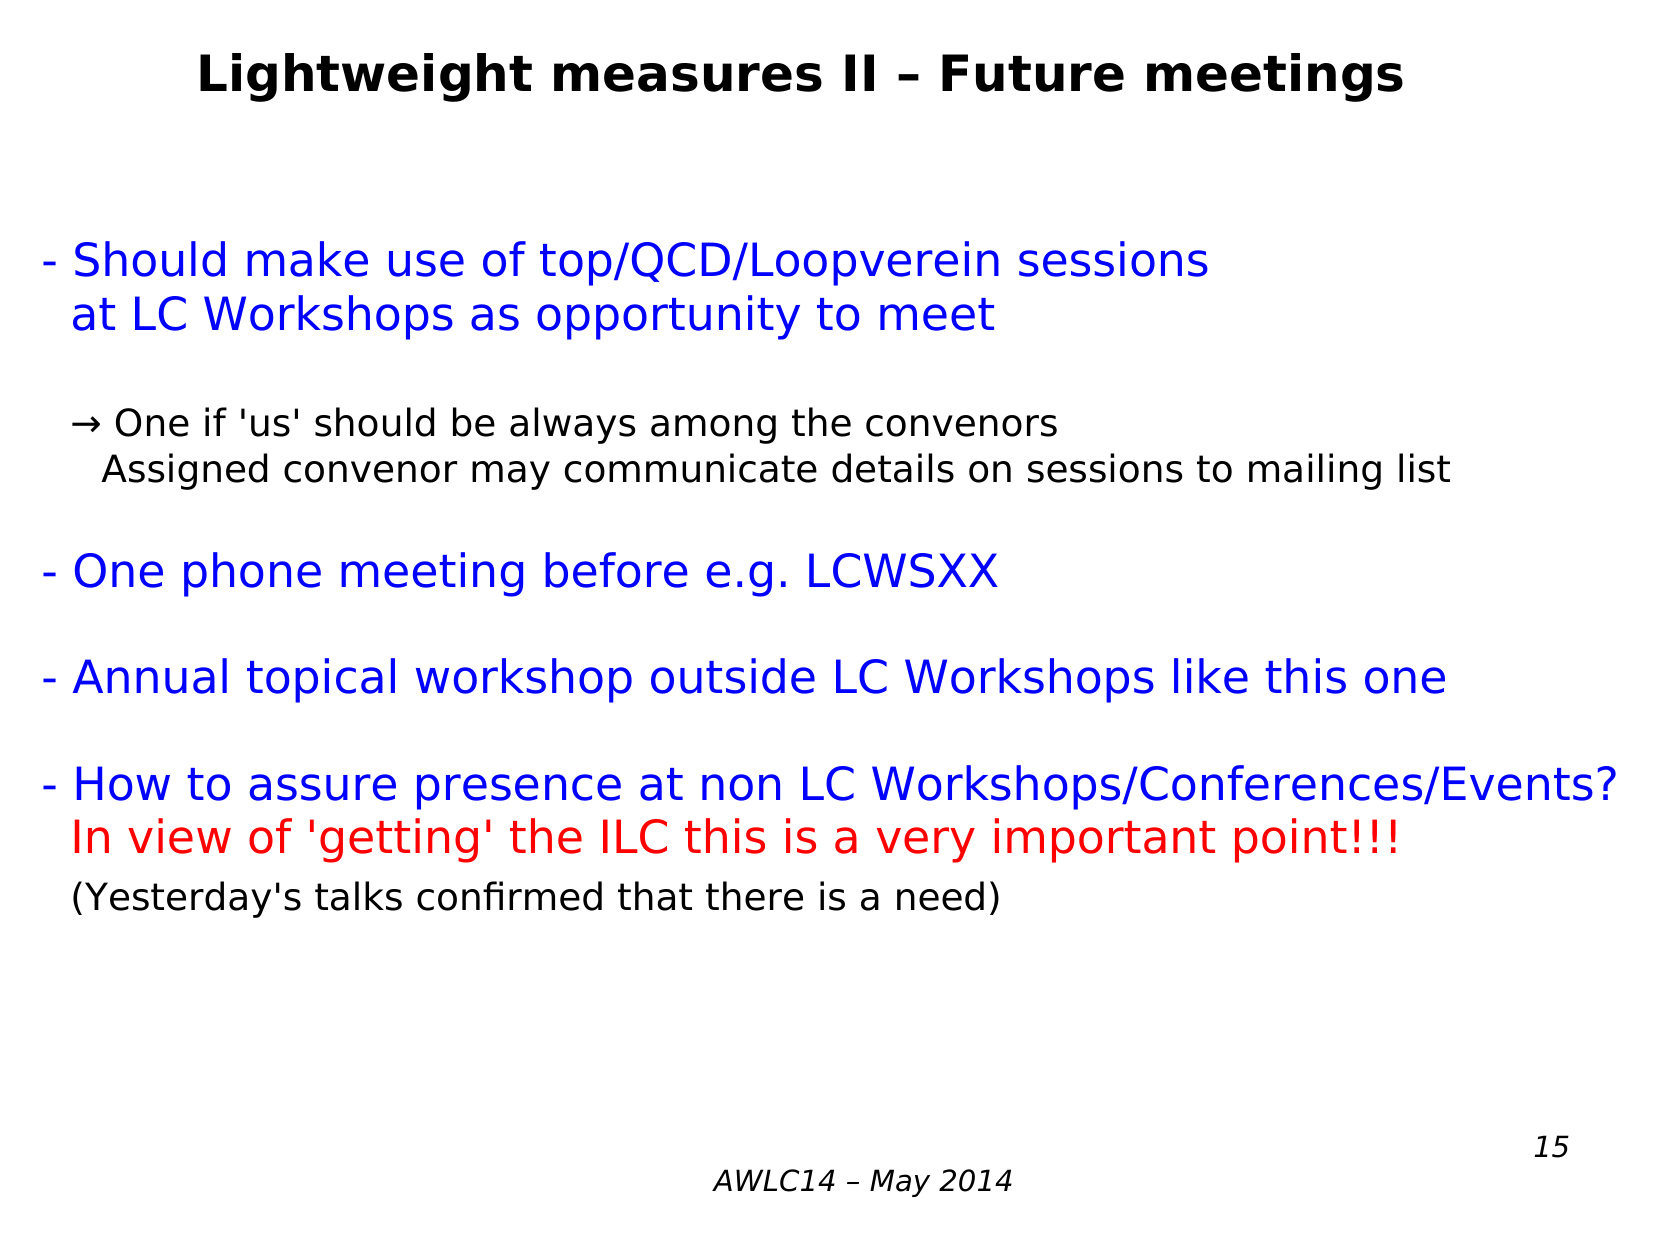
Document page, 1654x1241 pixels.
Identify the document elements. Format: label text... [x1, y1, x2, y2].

text_box - Should make use of top/QCD/Loopverein sessions at LC Workshops as opportunity to meet → One if 'us' should be always among the convenors Assigned convenor may communicate details on sessions to mailing list - One phone meeting before e.g. LCWSXX - Annual topical workshop outside LC Workshops like this one - How to assure presence at non LC Workshops/Conferences/Events? In view of 'getting' the ILC this is a very important point!!! (Yesterday's talks confirmed that there is a need) [26, 226, 1654, 931]
text_box Lightweight measures II – Future meetings [181, 37, 1420, 111]
